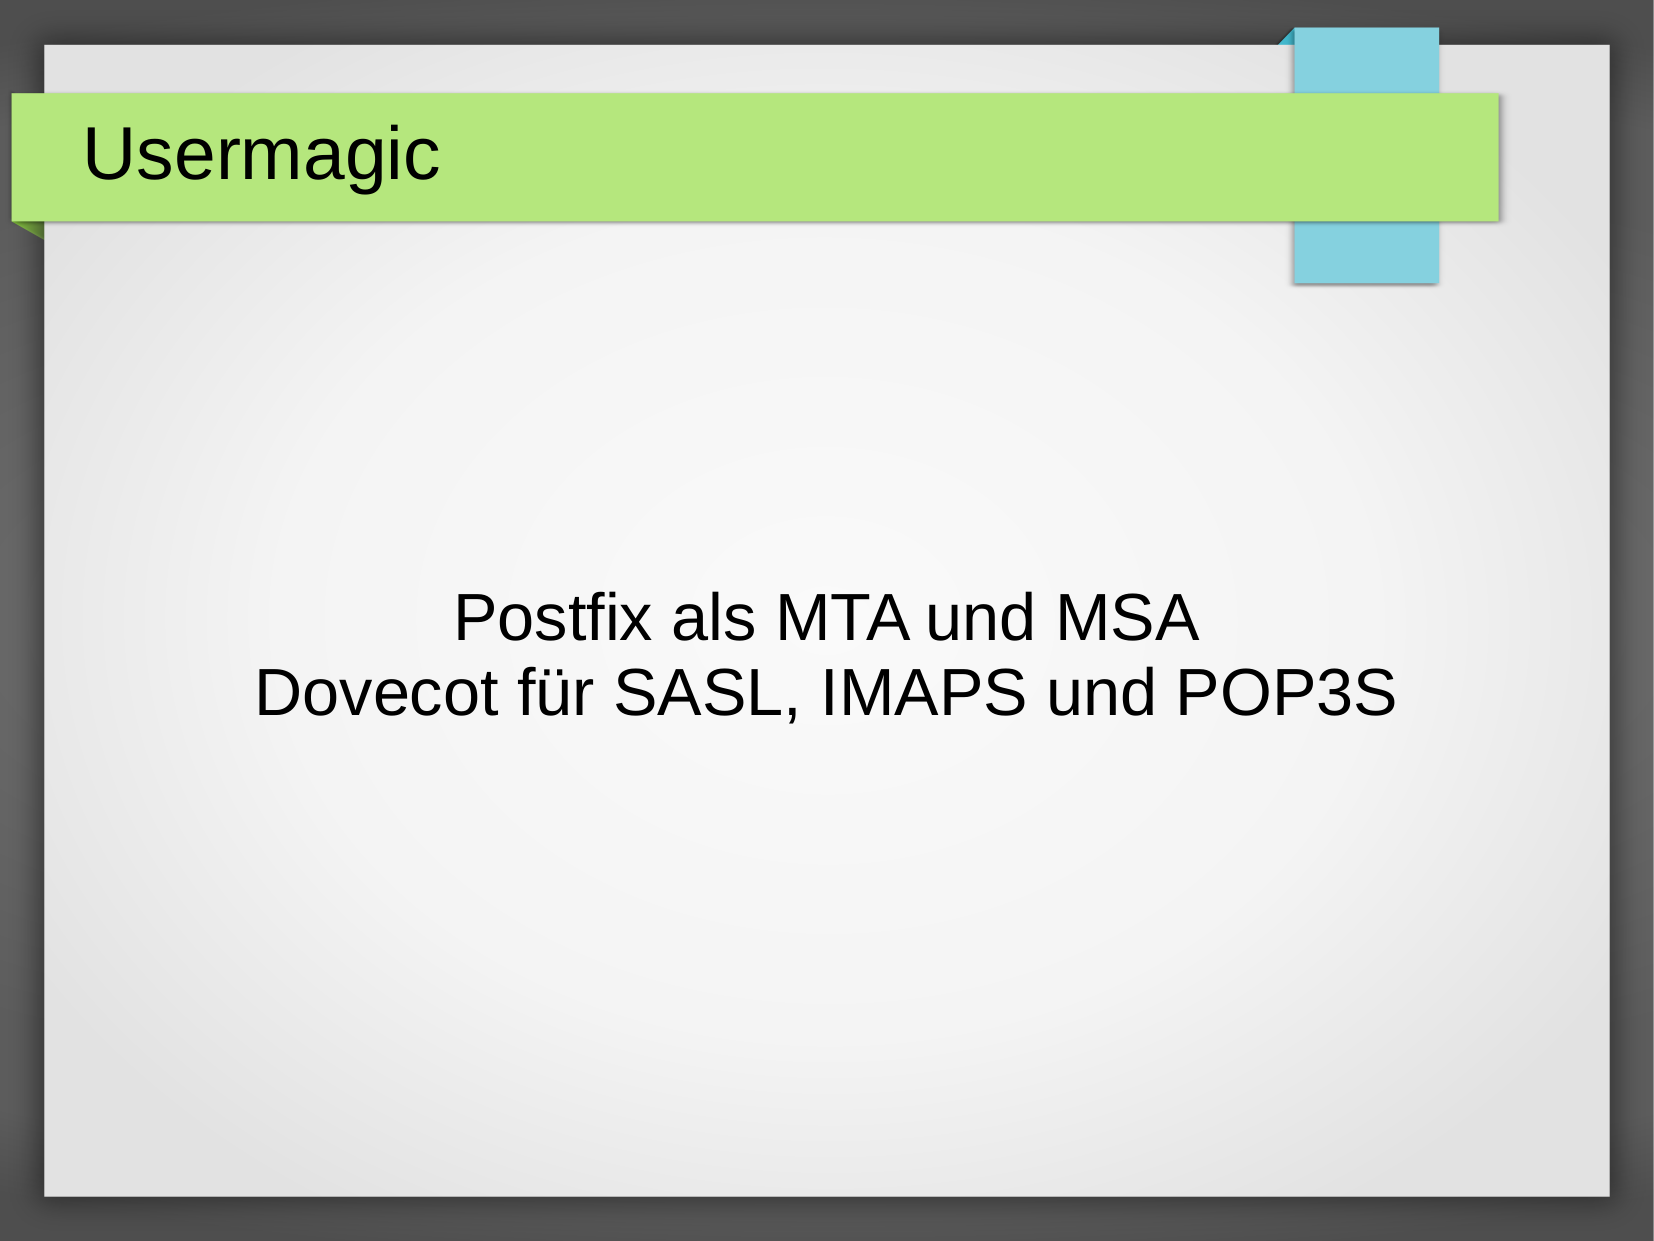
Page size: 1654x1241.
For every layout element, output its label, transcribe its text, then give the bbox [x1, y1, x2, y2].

picture [0, 0, 1654, 1241]
title Usermagic [82, 94, 1264, 213]
subtitle Postfix als MTA und MSA Dovecot für SASL, IMAPS und POP3S [82, 295, 1571, 1015]
